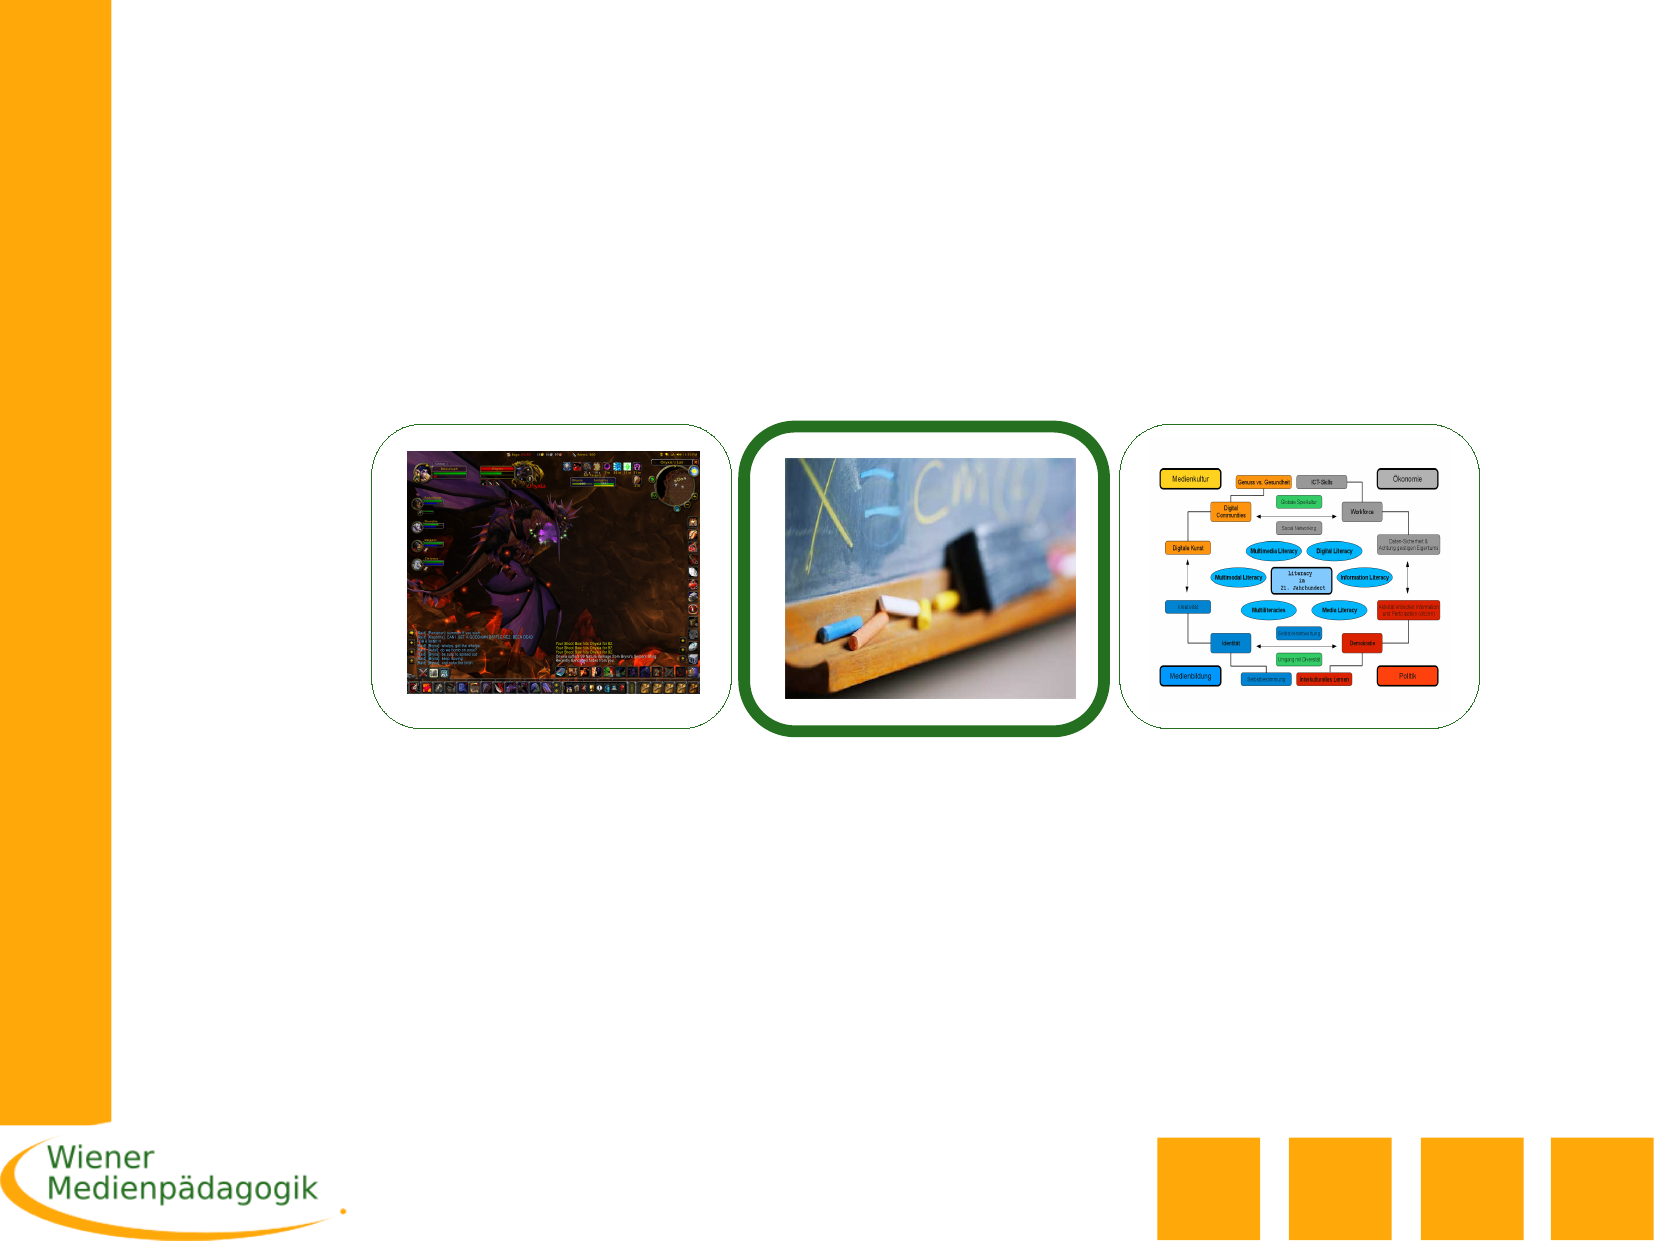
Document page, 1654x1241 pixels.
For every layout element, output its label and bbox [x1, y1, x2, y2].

picture [1150, 436, 1450, 712]
picture [0, 1114, 398, 1241]
picture [785, 458, 1076, 699]
picture [407, 451, 700, 694]
